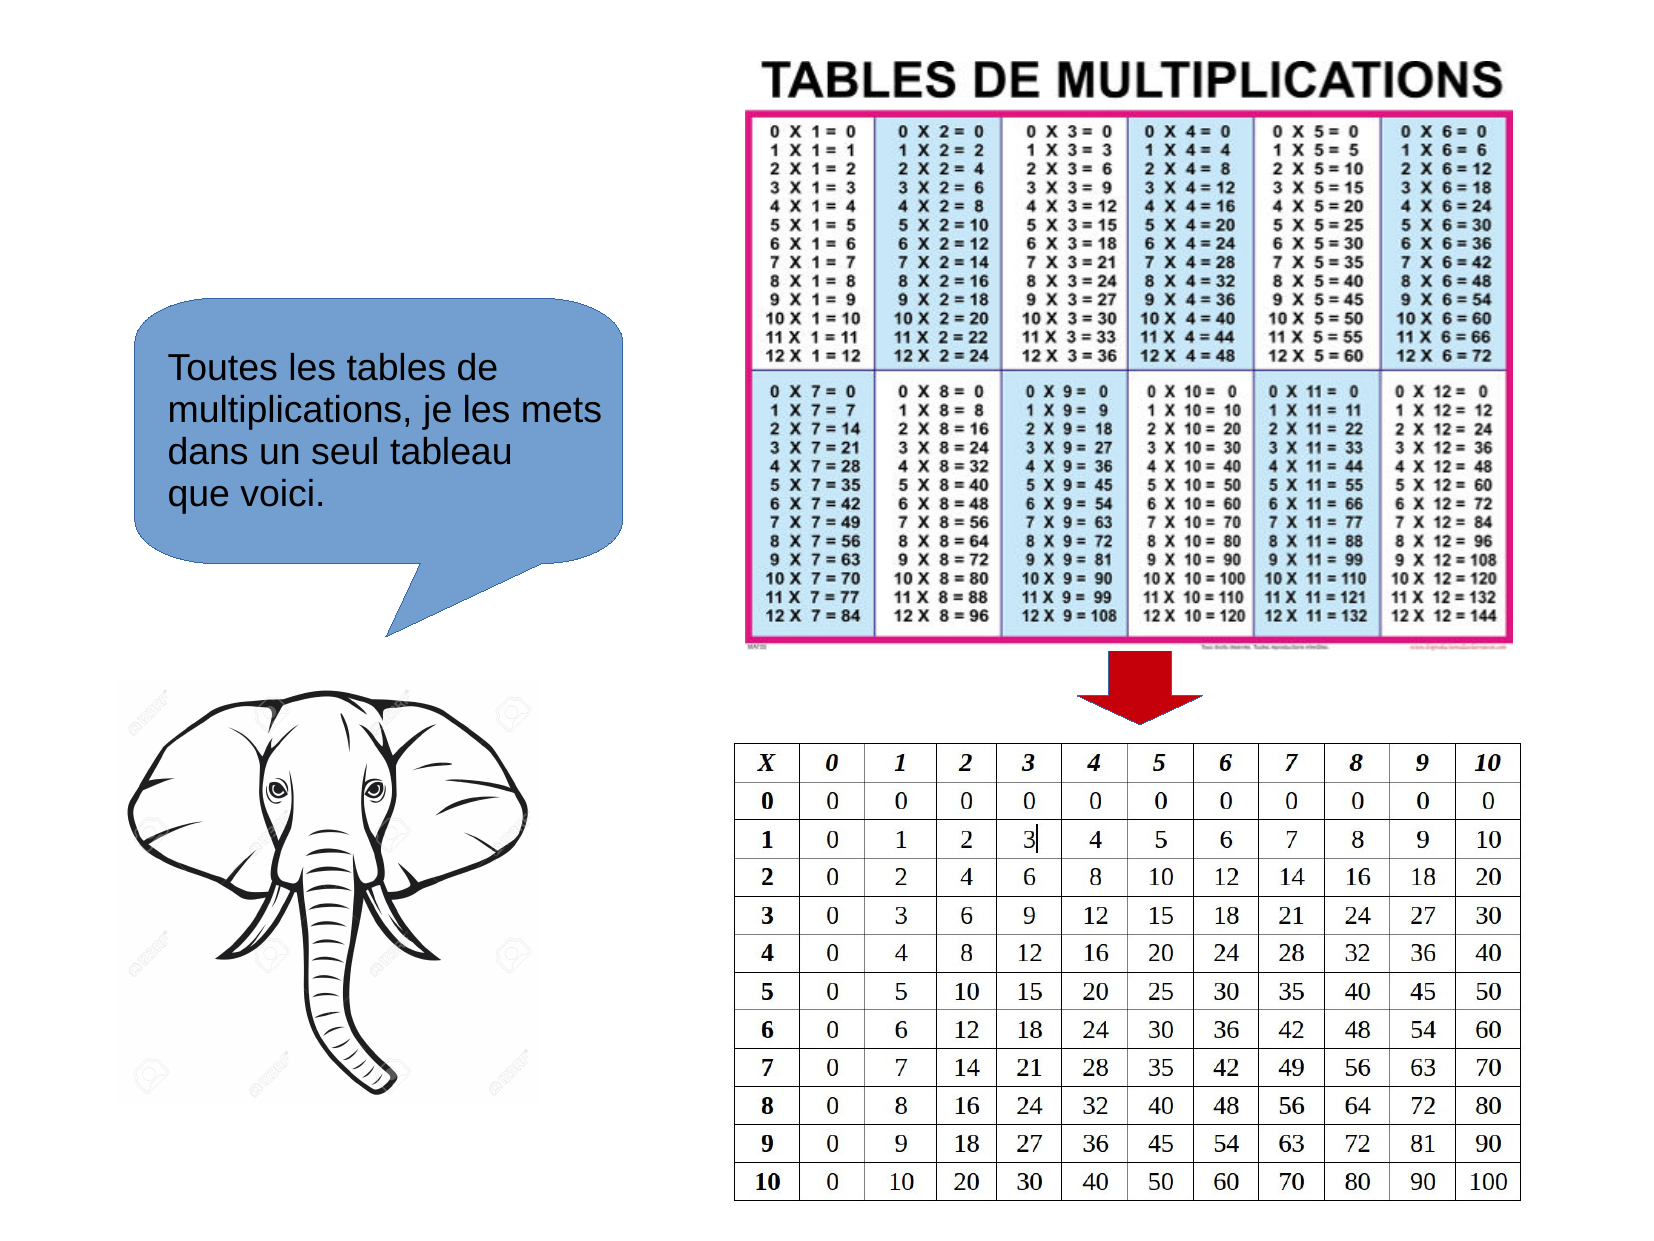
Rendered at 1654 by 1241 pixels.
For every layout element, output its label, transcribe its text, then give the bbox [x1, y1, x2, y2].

text_box [1077, 651, 1203, 725]
picture [691, 724, 1568, 1221]
picture [116, 679, 539, 1106]
text_box Toutes les tables de multiplications, je les mets dans un seul tableau que voici. [134, 298, 623, 637]
picture [745, 61, 1513, 651]
